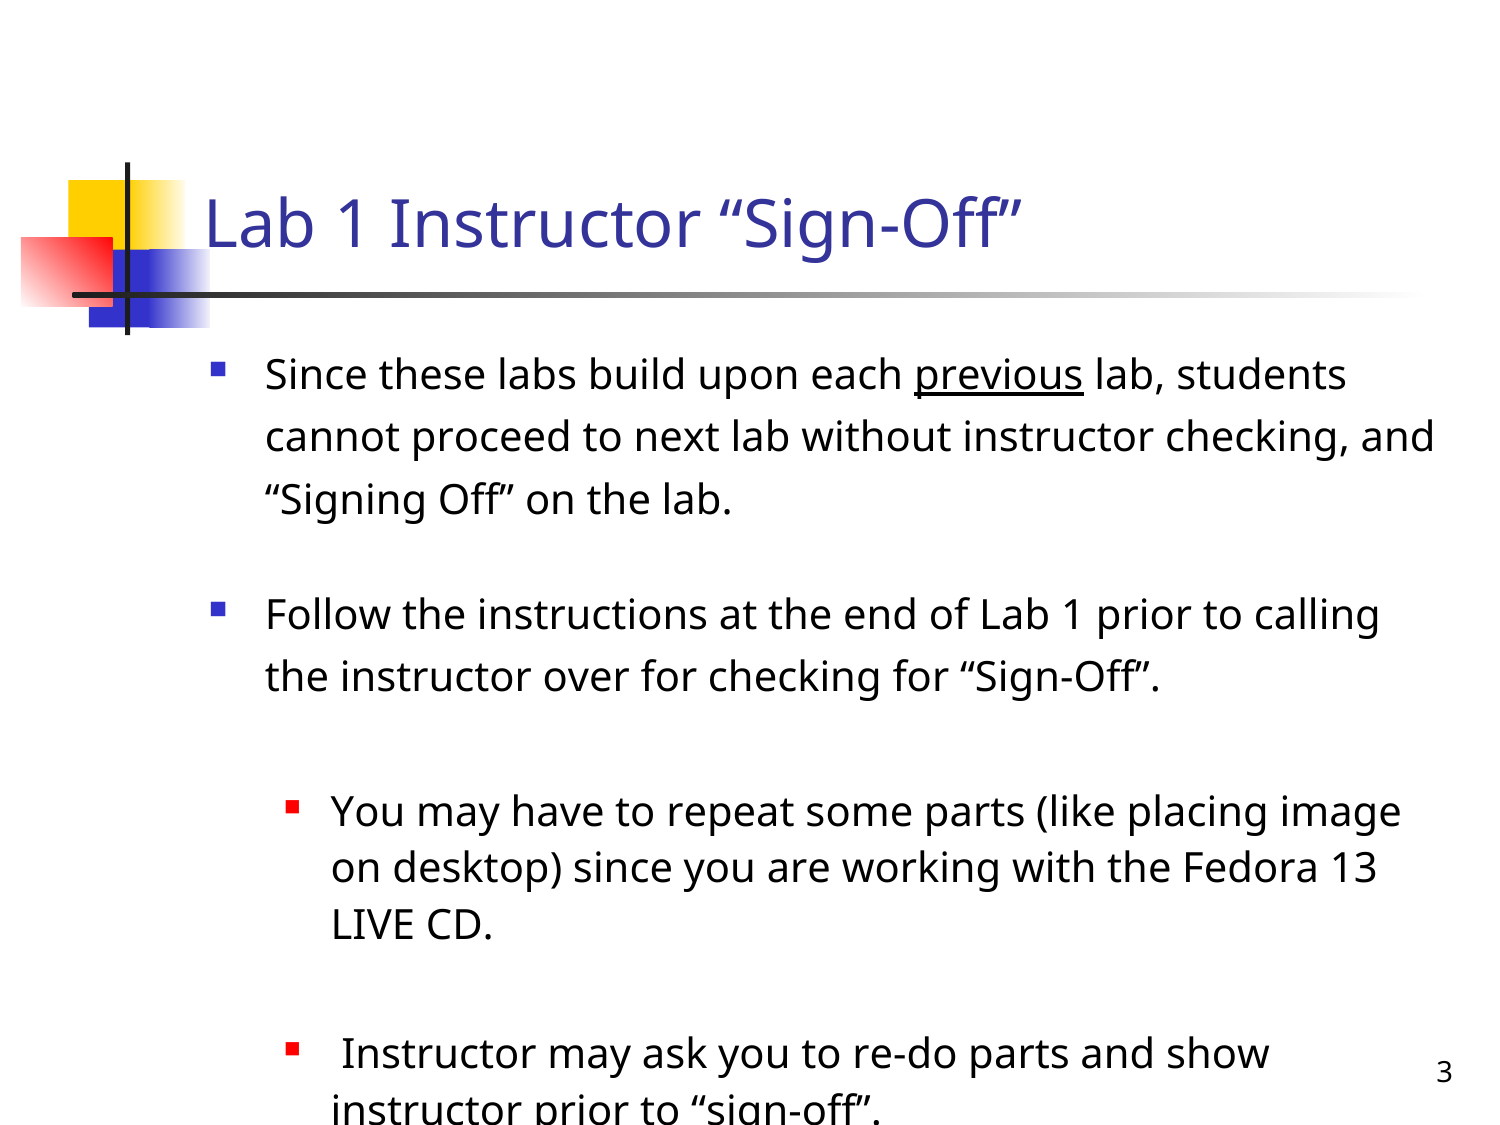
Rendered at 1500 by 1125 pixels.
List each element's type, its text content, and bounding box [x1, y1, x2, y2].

list Since these labs build upon each previous lab, students cannot proceed to next lab without instructor checking, and “Signing Off” on the lab. Follow the instructions at the end of Lab 1 prior to calling the instructor over for checking for “Sign-Off”. You may have to repeat some parts (like placing image on desktop) since you are working with the Fedora 13 LIVE CD. Instructor may ask you to re-do parts and show instructor prior to “sign-off”. [193, 331, 1469, 1034]
title Lab 1 Instructor “Sign-Off” [188, 35, 1468, 276]
